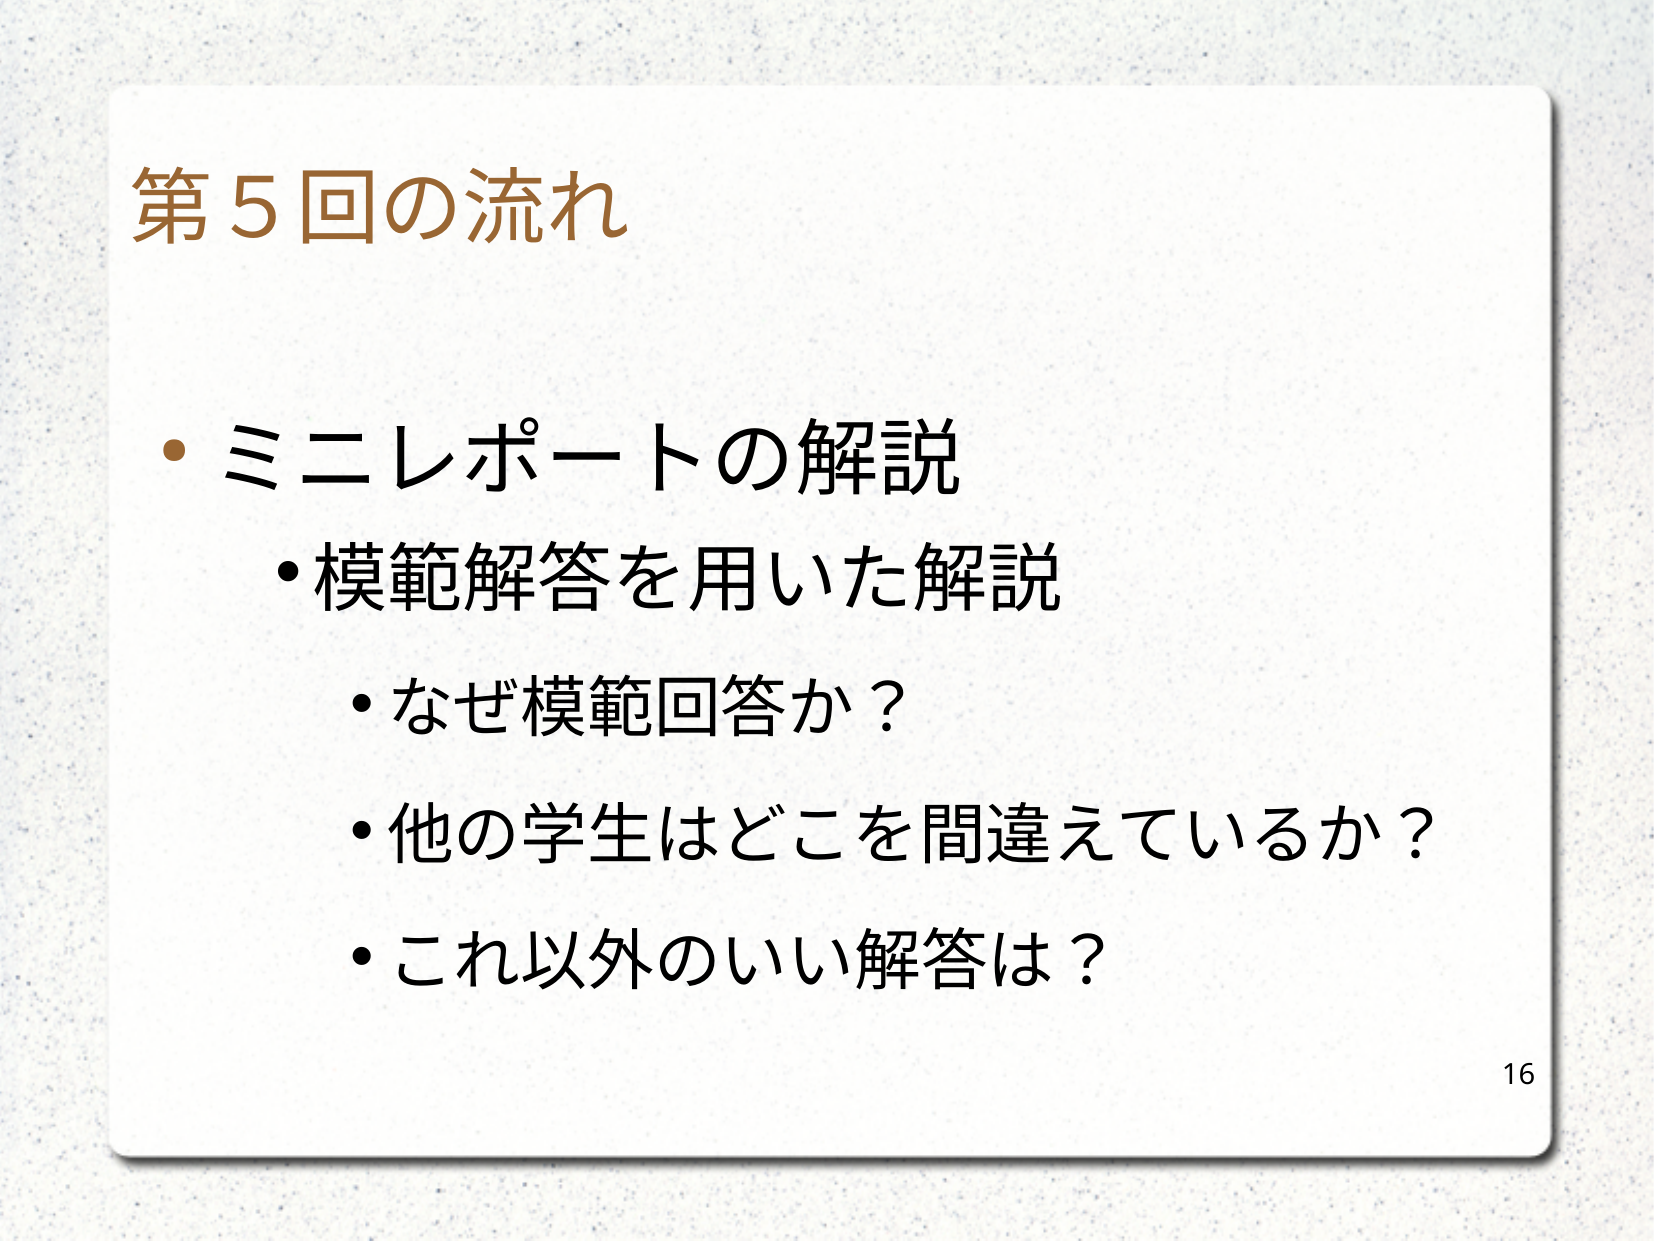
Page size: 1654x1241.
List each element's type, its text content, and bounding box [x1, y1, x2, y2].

list ミニレポートの解説 [141, 392, 1501, 721]
picture [0, 0, 1654, 1241]
text_box 模範解答を用いた解説 なぜ模範回答か？ 他の学生はどこを間違えているか？ これ以外のいい解答は？ [259, 519, 1654, 1140]
title 第５回の流れ [129, 94, 1619, 302]
